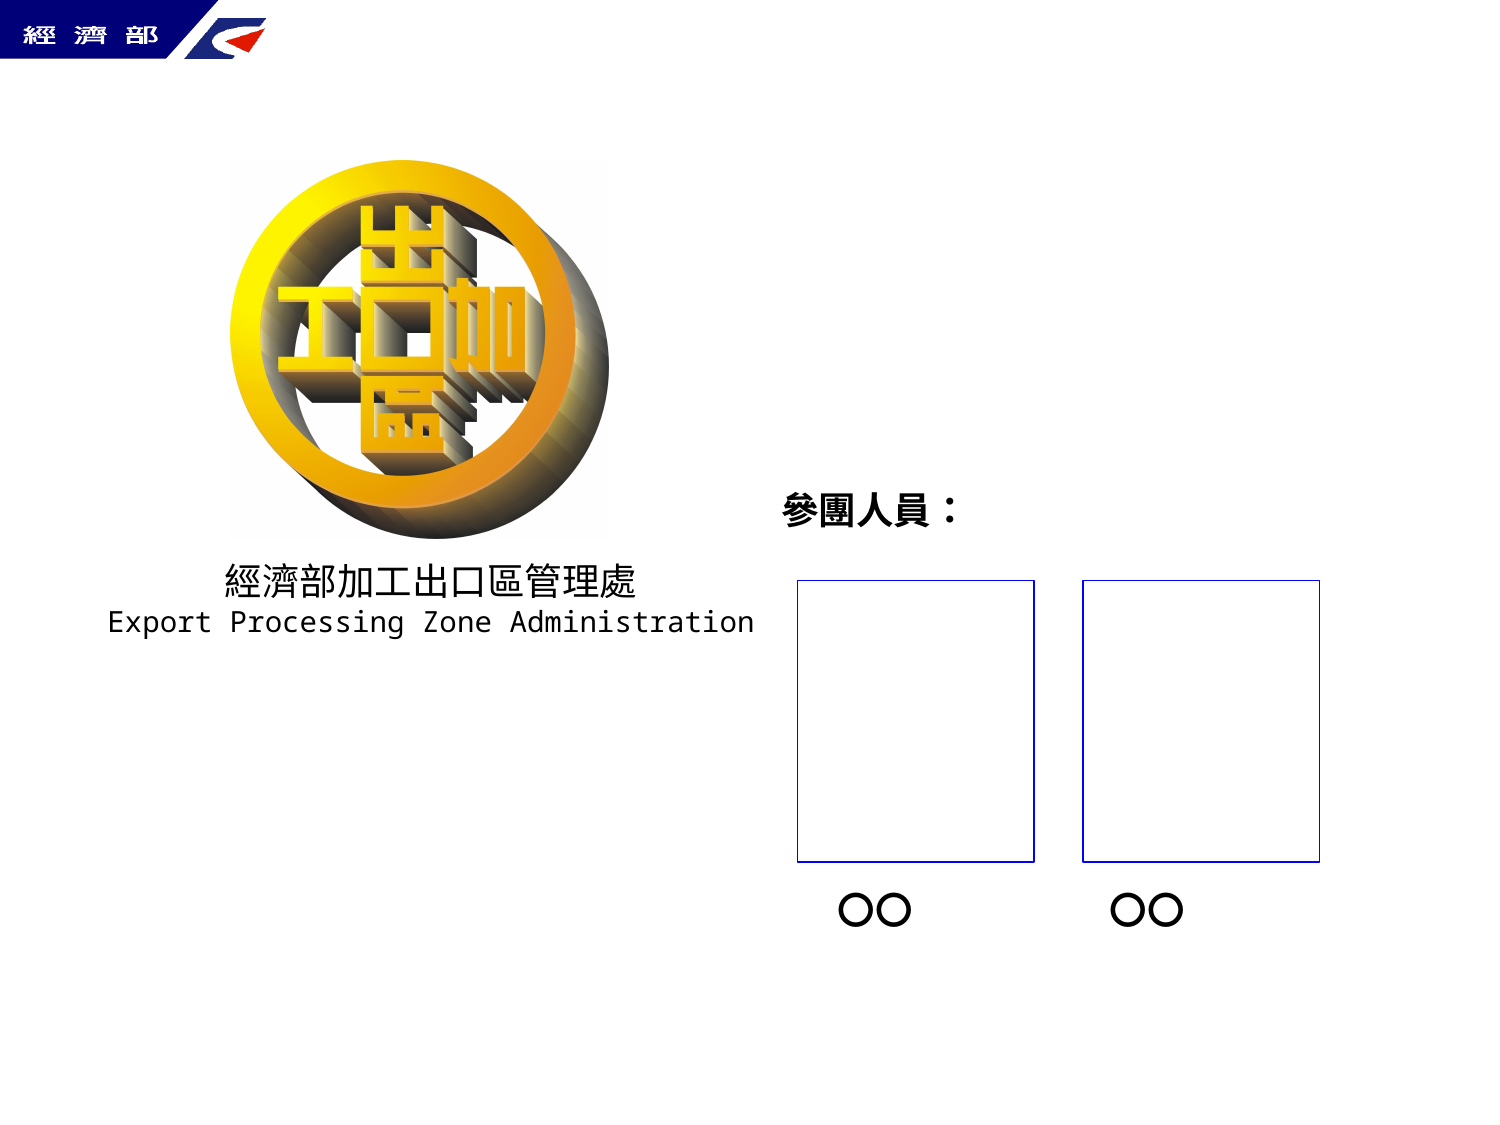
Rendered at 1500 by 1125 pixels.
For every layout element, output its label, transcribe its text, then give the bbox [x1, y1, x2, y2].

text_box 經濟部加工出口區管理處 Export Processing Zone Administration [0, 550, 892, 647]
text_box [1083, 580, 1320, 863]
text_box 參團人員： [766, 479, 986, 541]
text_box 〇〇 [823, 880, 928, 940]
text_box 〇〇 [1095, 880, 1200, 940]
text_box [797, 580, 1034, 863]
picture [230, 160, 609, 539]
